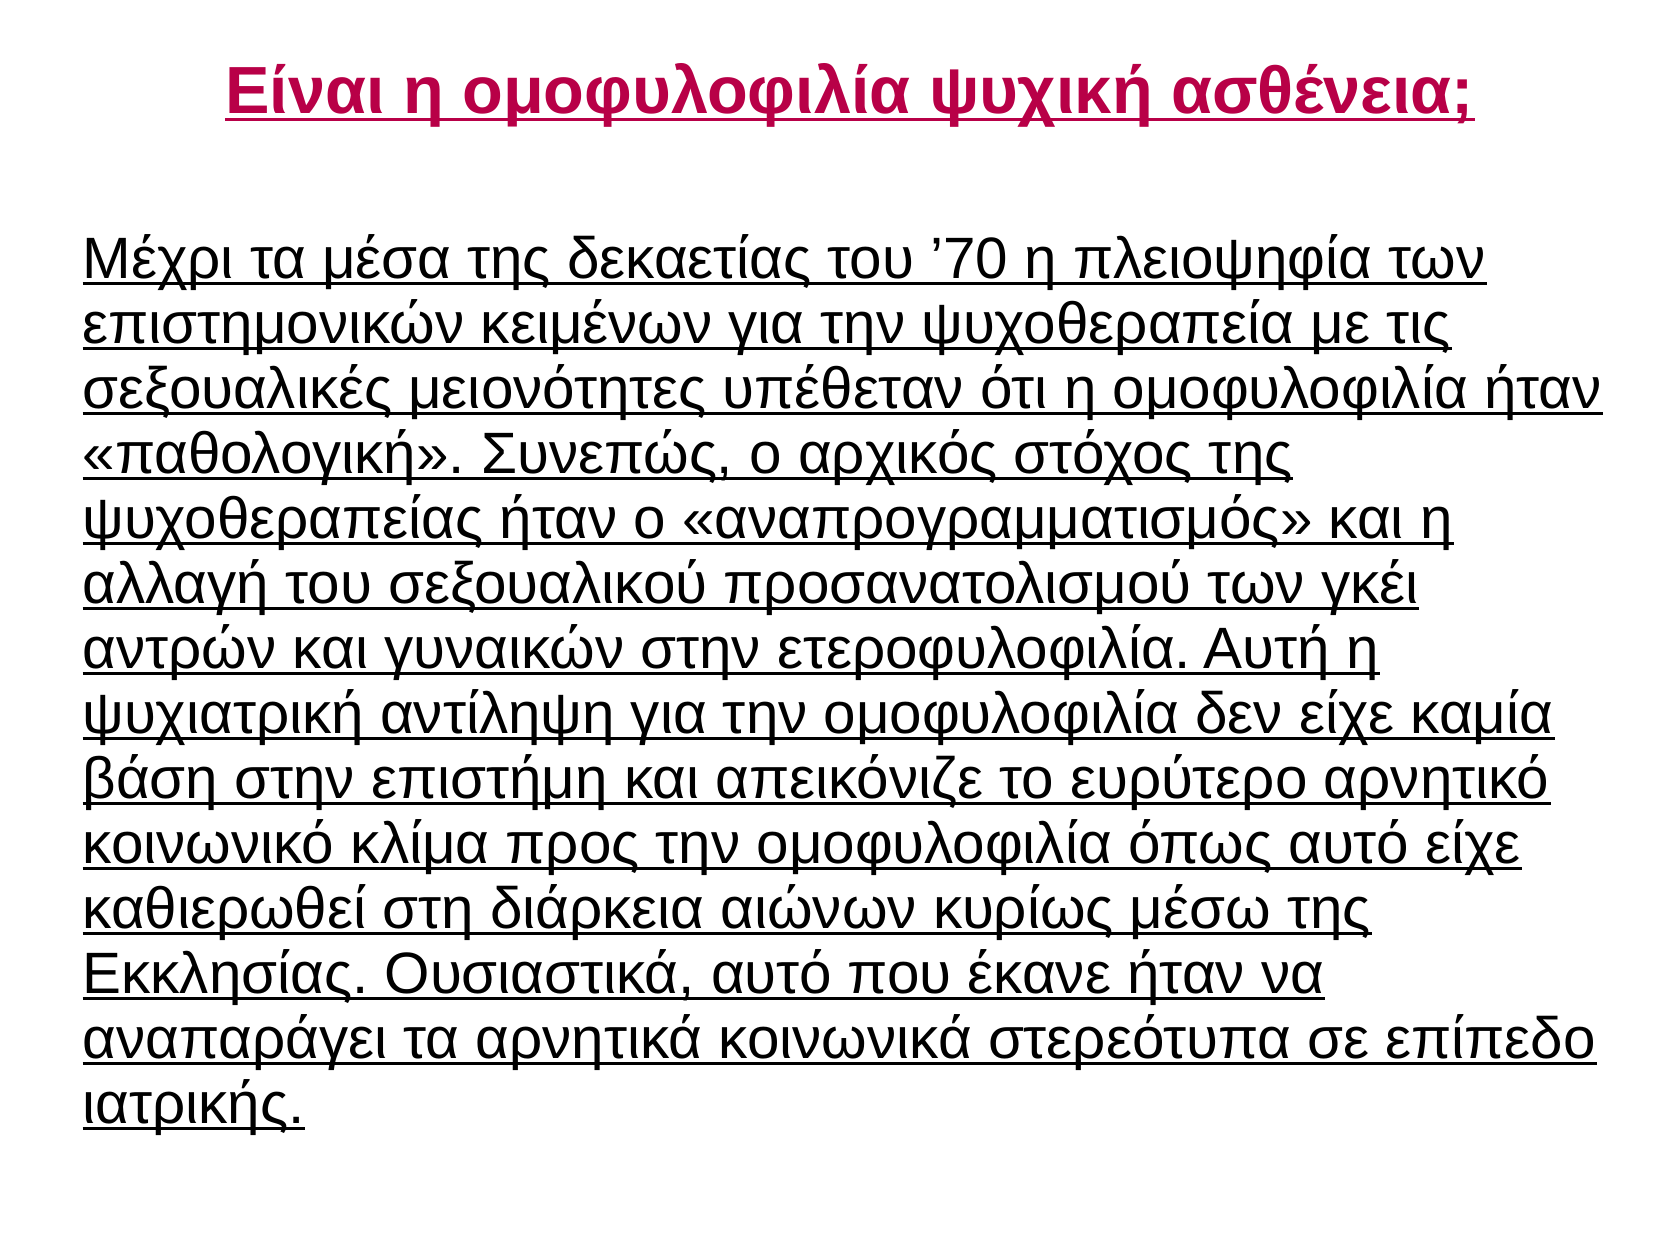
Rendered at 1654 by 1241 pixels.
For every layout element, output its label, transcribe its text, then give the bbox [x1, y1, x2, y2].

list Μέχρι τα μέσα της δεκαετίας του ’70 η πλειοψηφία των επιστημονικών κειμένων για την ψυχοθεραπεία με τις σεξουαλικές μειονότητες υπέθεταν ότι η ομοφυλοφιλία ήταν «παθολογική». Συνεπώς, ο αρχικός στόχος της ψυχοθεραπείας ήταν ο «αναπρογραμματισμός» και η αλλαγή του σεξουαλικού προσανατολισμού των γκέι αντρών και γυναικών στην ετεροφυλοφιλία. Αυτή η ψυχιατρική αντίληψη για την ομοφυλοφιλία δεν είχε καμία βάση στην επιστήμη και απεικόνιζε το ευρύτερο αρνητικό κοινωνικό κλίμα προς την ομοφυλοφιλία όπως αυτό είχε καθιερωθεί στη διάρκεια αιώνων κυρίως μέσω της Εκκλησίας. Ουσιαστικά, αυτό που έκανε ήταν να αναπαράγει τα αρνητικά κοινωνικά στερεότυπα σε επίπεδο ιατρικής. [82, 225, 1607, 1146]
title Είναι η ομοφυλοφιλία ψυχική ασθένεια; [106, 0, 1595, 182]
